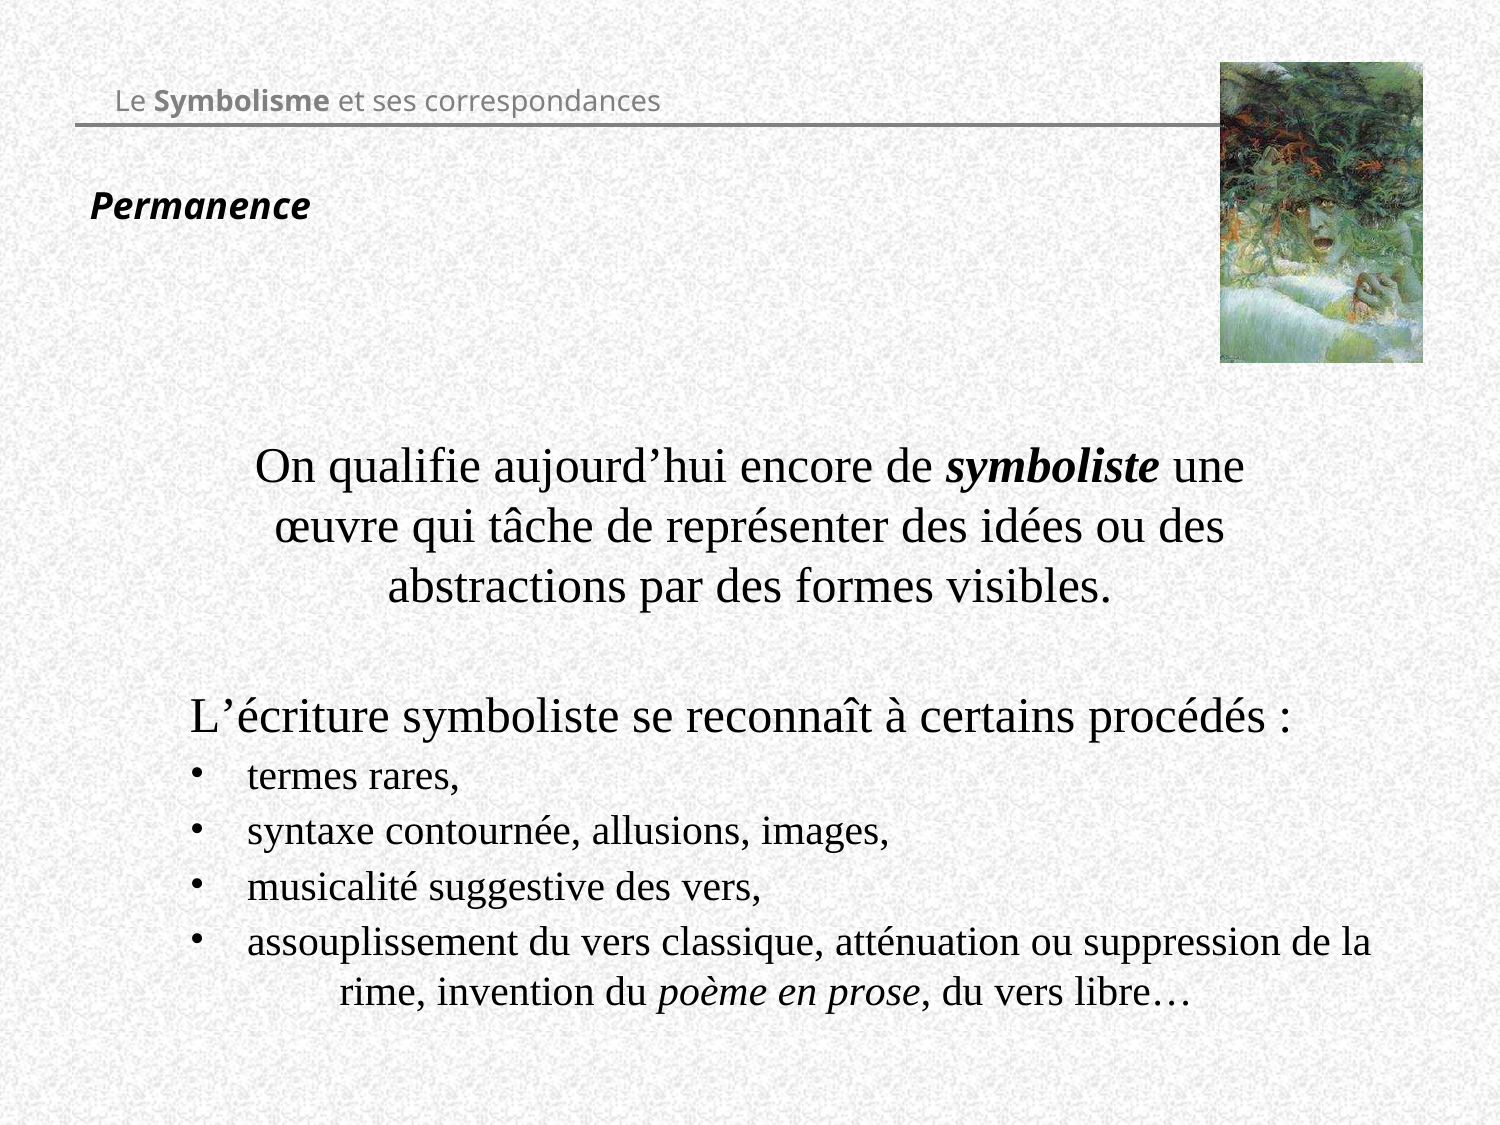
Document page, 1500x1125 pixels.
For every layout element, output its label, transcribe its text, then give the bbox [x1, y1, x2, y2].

text_box Le Symbolisme et ses correspondances [99, 74, 1220, 123]
text_box L’écriture symboliste se reconnaît à certains procédés : termes rares, syntaxe contournée, allusions, images, musicalité suggestive des vers, assouplissement du vers classique, atténuation ou suppression de la rime, invention du poème en prose, du vers libre… [174, 675, 1388, 1022]
text_box Permanence [75, 174, 388, 236]
picture [0, 0, 1500, 1125]
text_box On qualifie aujourd’hui encore de symboliste une œuvre qui tâche de représenter des idées ou des abstractions par des formes visibles. [174, 424, 1326, 621]
